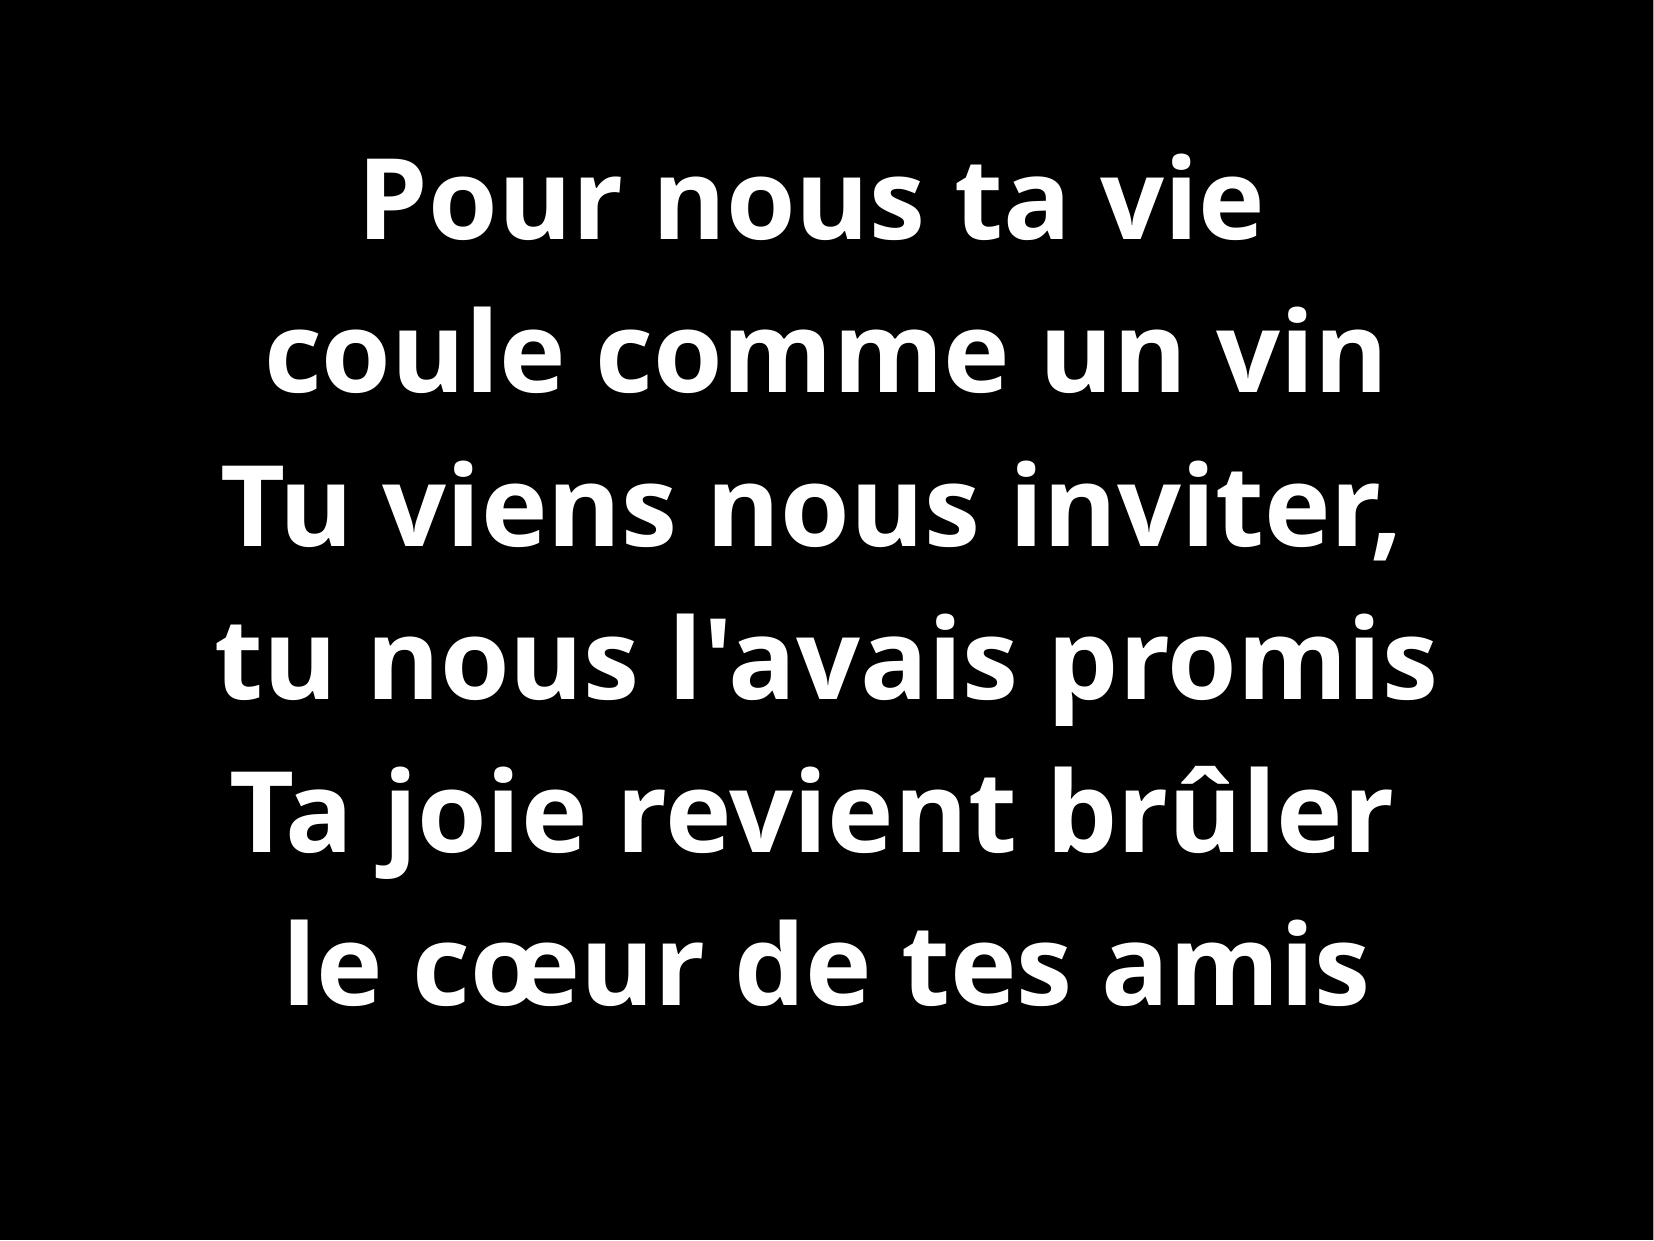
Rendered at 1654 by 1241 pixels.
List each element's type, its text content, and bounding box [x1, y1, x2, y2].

subtitle Pour nous ta vie coule comme un vin Tu viens nous inviter, tu nous l'avais promis Ta joie revient brûler le cœur de tes amis [82, 49, 1571, 1109]
